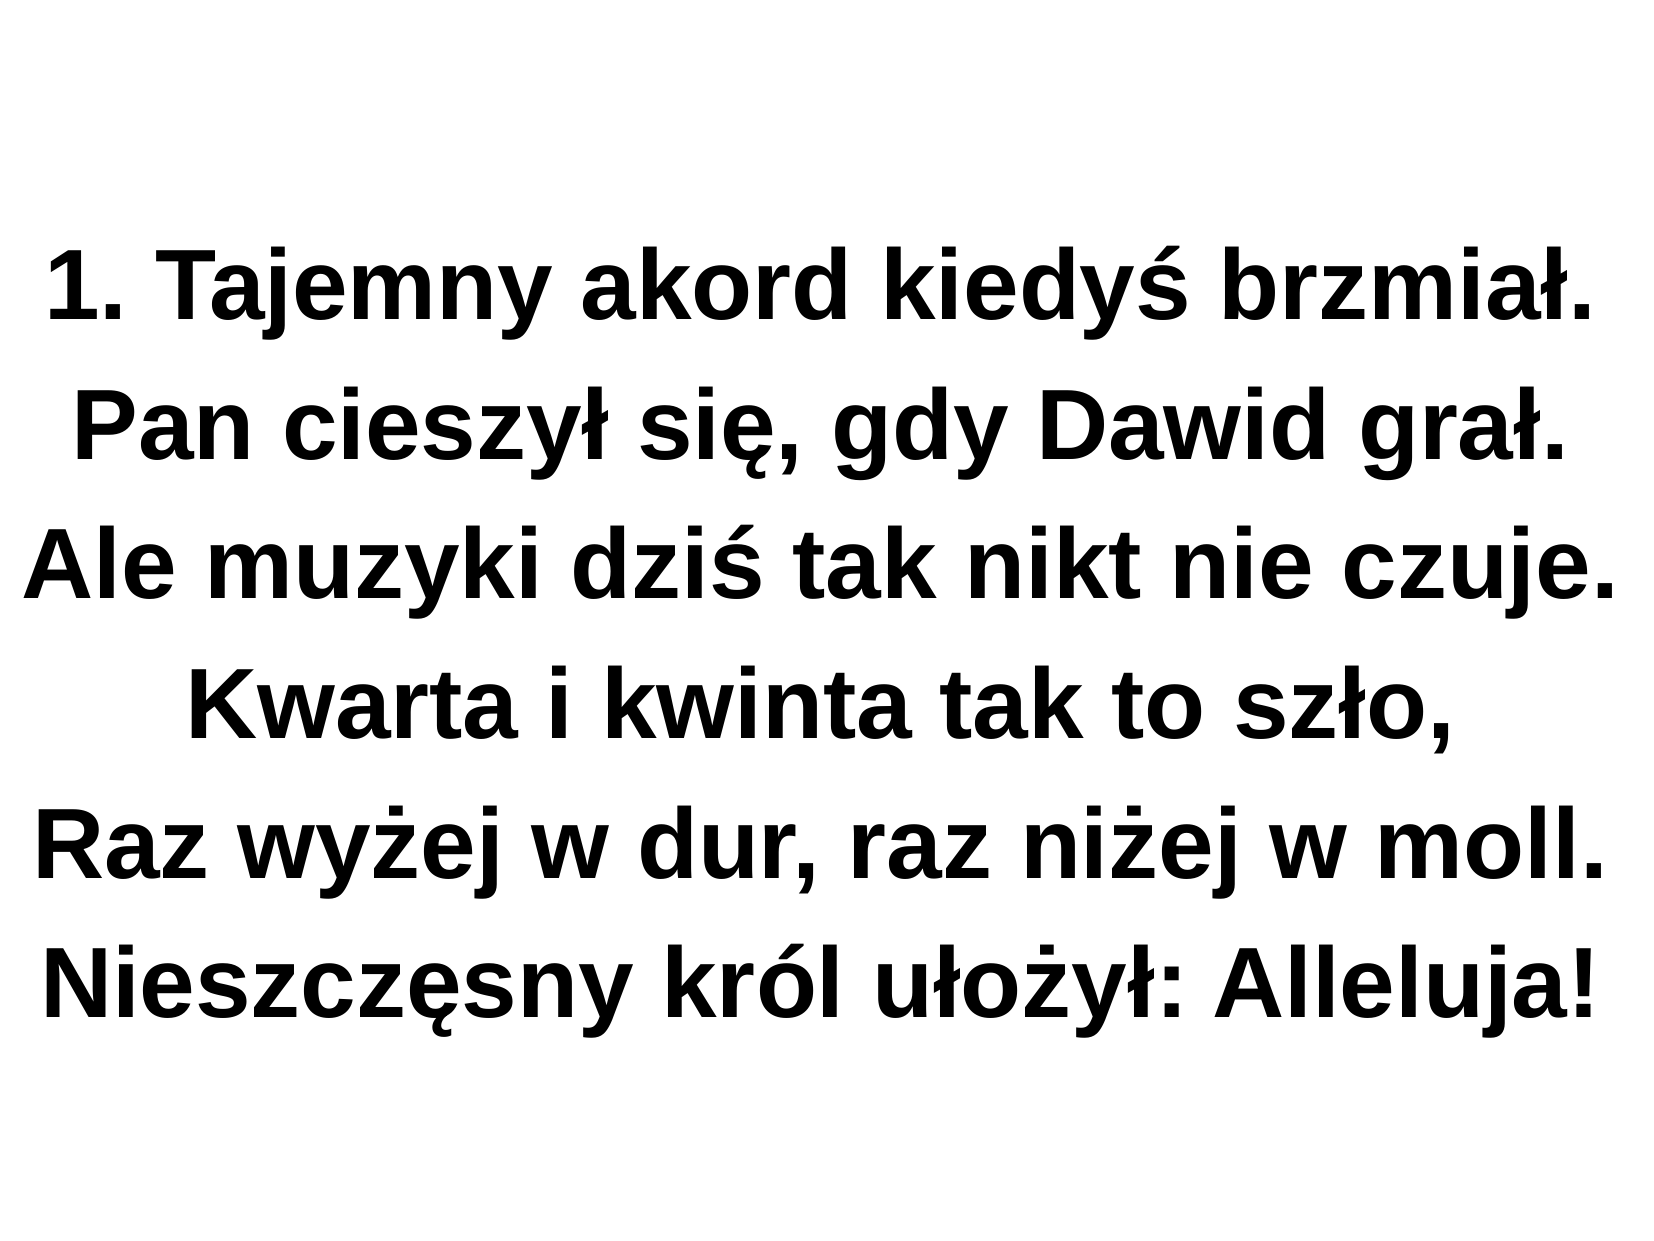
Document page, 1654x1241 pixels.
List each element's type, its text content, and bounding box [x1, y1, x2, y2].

subtitle 1. Tajemny akord kiedyś brzmiał. Pan cieszył się, gdy Dawid grał. Ale muzyki dziś tak nikt nie czuje. Kwarta i kwinta tak to szło, Raz wyżej w dur, raz niżej w moll. Nieszczęsny król ułożył: Alleluja! [0, 0, 1642, 1241]
